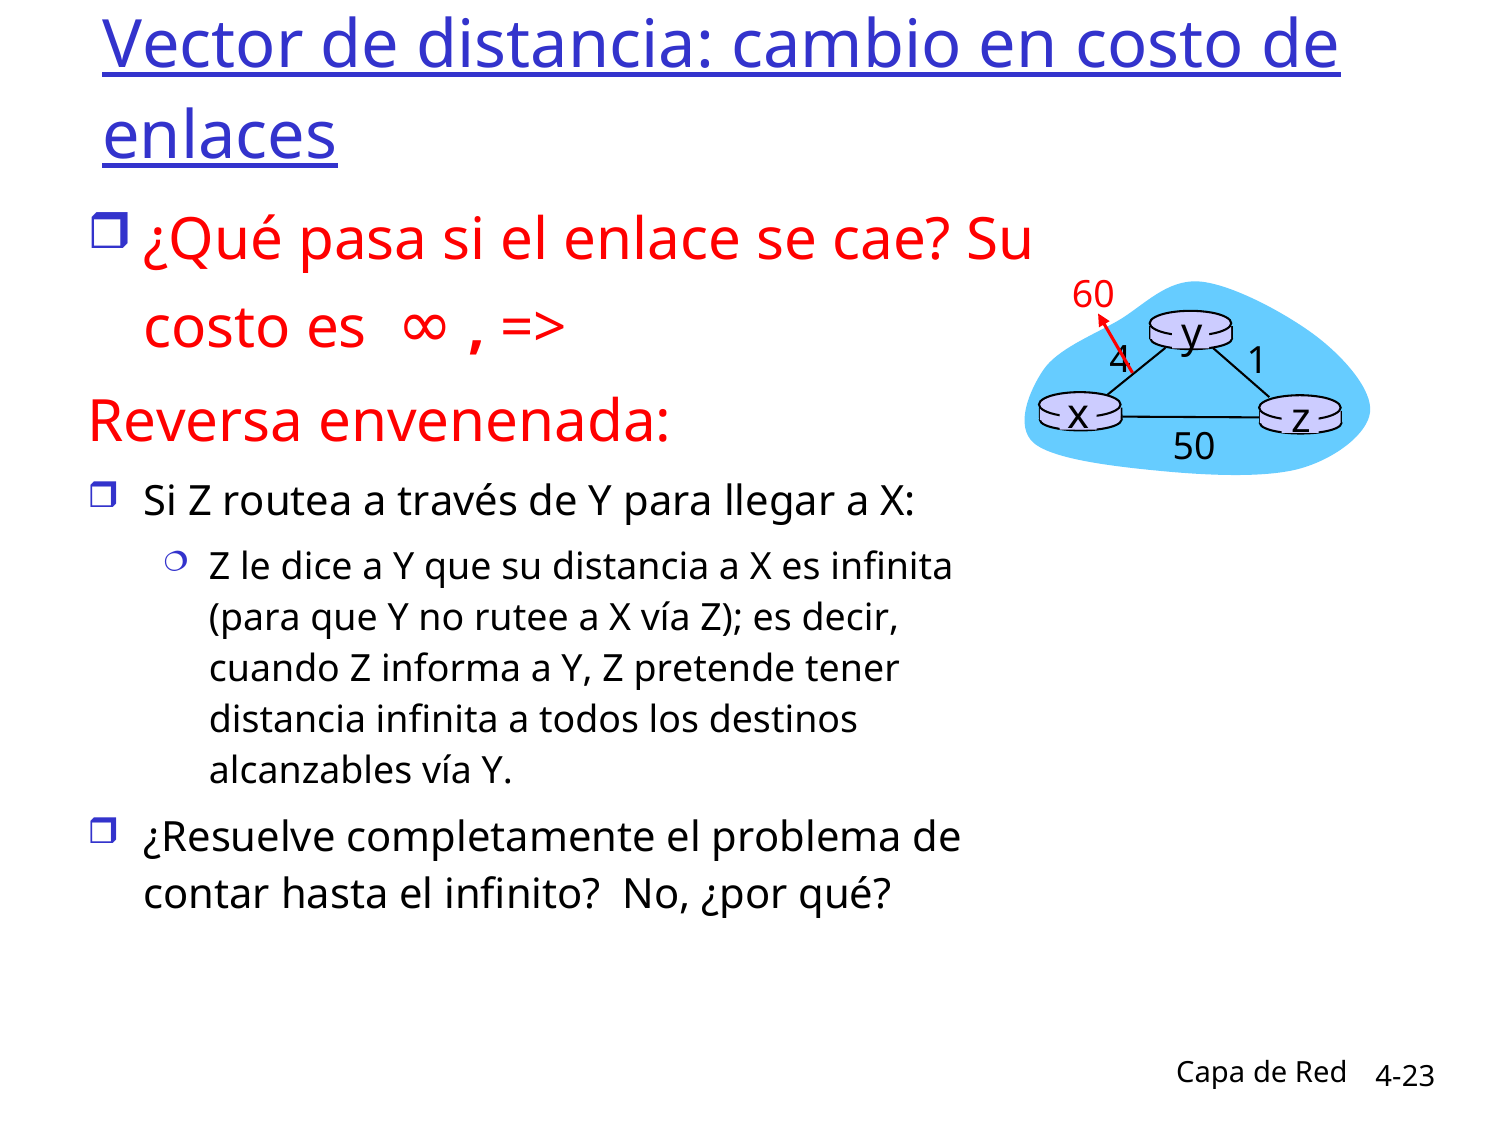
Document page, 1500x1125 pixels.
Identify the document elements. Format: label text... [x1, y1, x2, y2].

text_box 50 [1157, 413, 1231, 475]
text_box 4 [1113, 355, 1123, 363]
text_box y [1166, 298, 1218, 364]
list ¿Qué pasa si el enlace se cae? Su costo es ∞ , => Reversa envenenada: Si Z routea a través de Y para llegar a X: Z le dice a Y que su distancia a X es infinita (para que Y no rutee a X vía Z); es decir, cuando Z informa a Y, Z pretende tener distancia infinita a todos los destinos alcanzables vía Y. ¿Resuelve completamente el problema de contar hasta el infinito? No, ¿por qué? [87, 197, 1038, 940]
text_box x [1053, 379, 1105, 446]
text_box 1 [1231, 328, 1284, 389]
text_box z [1276, 382, 1326, 449]
text_box [1038, 281, 1371, 476]
text_box 60 [1057, 262, 1130, 323]
title Vector de distancia: cambio en costo de enlaces [87, 5, 1363, 169]
text_box 4 [1094, 327, 1146, 388]
